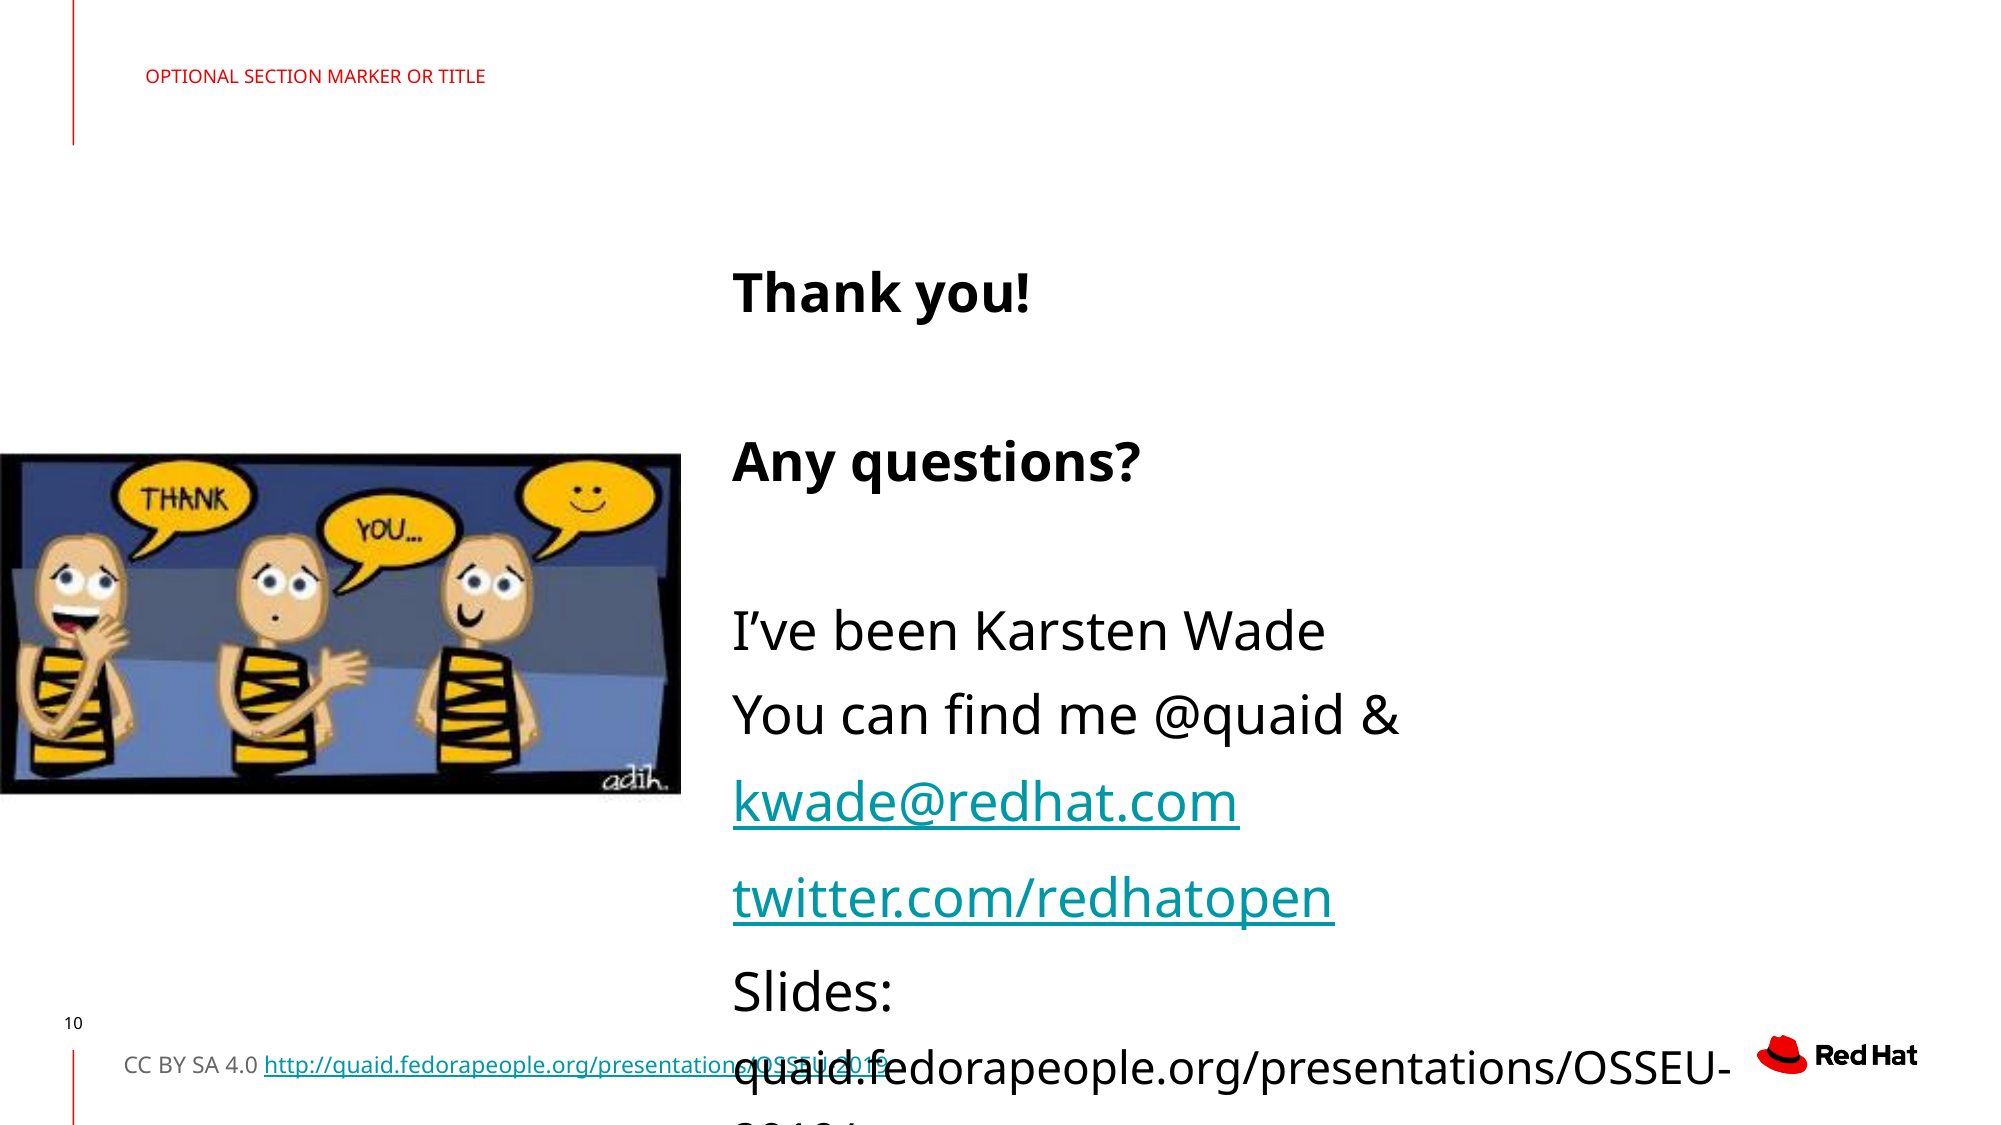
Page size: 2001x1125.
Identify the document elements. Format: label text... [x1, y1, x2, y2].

picture [0, 352, 681, 897]
subtitle OPTIONAL SECTION MARKER OR TITLE [73, 9, 919, 143]
title Thank you! Any questions? I’ve been Karsten Wade You can find me @quaid & kwade@redhat.com twitter.com/redhatopen Slides: quaid.fedorapeople.org/presentations/OSSEU-2019/ [732, 238, 1836, 764]
picture [1757, 1035, 1918, 1074]
slide_number <number> [13, 1012, 134, 1036]
